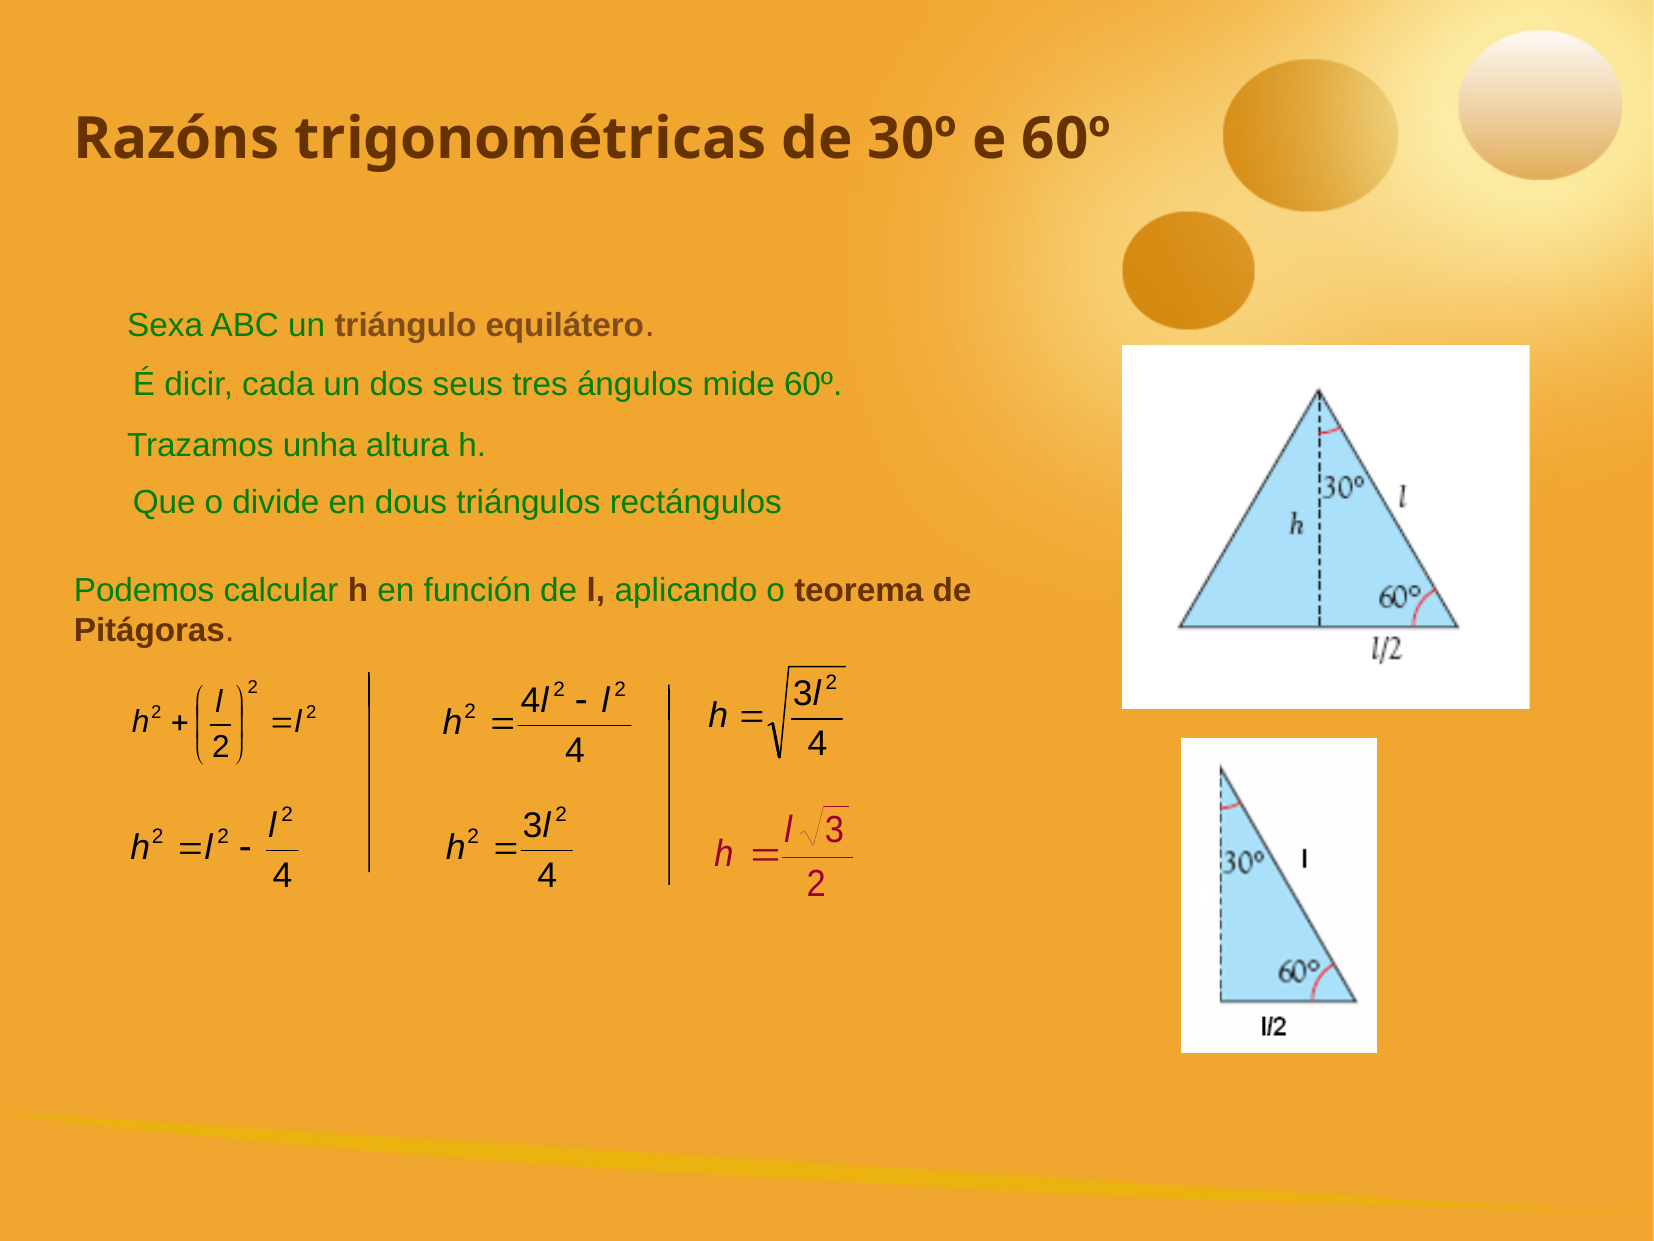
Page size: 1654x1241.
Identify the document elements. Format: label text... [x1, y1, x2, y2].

text_box Trazamos unha altura h. [112, 415, 763, 472]
chart [437, 672, 640, 771]
picture [0, 0, 1654, 1241]
text_box Podemos calcular h en función de l, aplicando o teorema de Pitágoras. [58, 560, 1123, 657]
chart [125, 797, 307, 896]
chart [441, 797, 581, 896]
text_box Que o divide en dous triángulos rectángulos [118, 472, 886, 528]
text_box É dicir, cada un dos seus tres ángulos mide 60º. [118, 354, 875, 410]
chart [703, 659, 853, 767]
chart [127, 672, 324, 770]
chart [708, 797, 863, 905]
text_box Razóns trigonométricas de 30º e 60º [59, 88, 1388, 185]
text_box Sexa ABC un triángulo equilátero. [112, 290, 775, 352]
